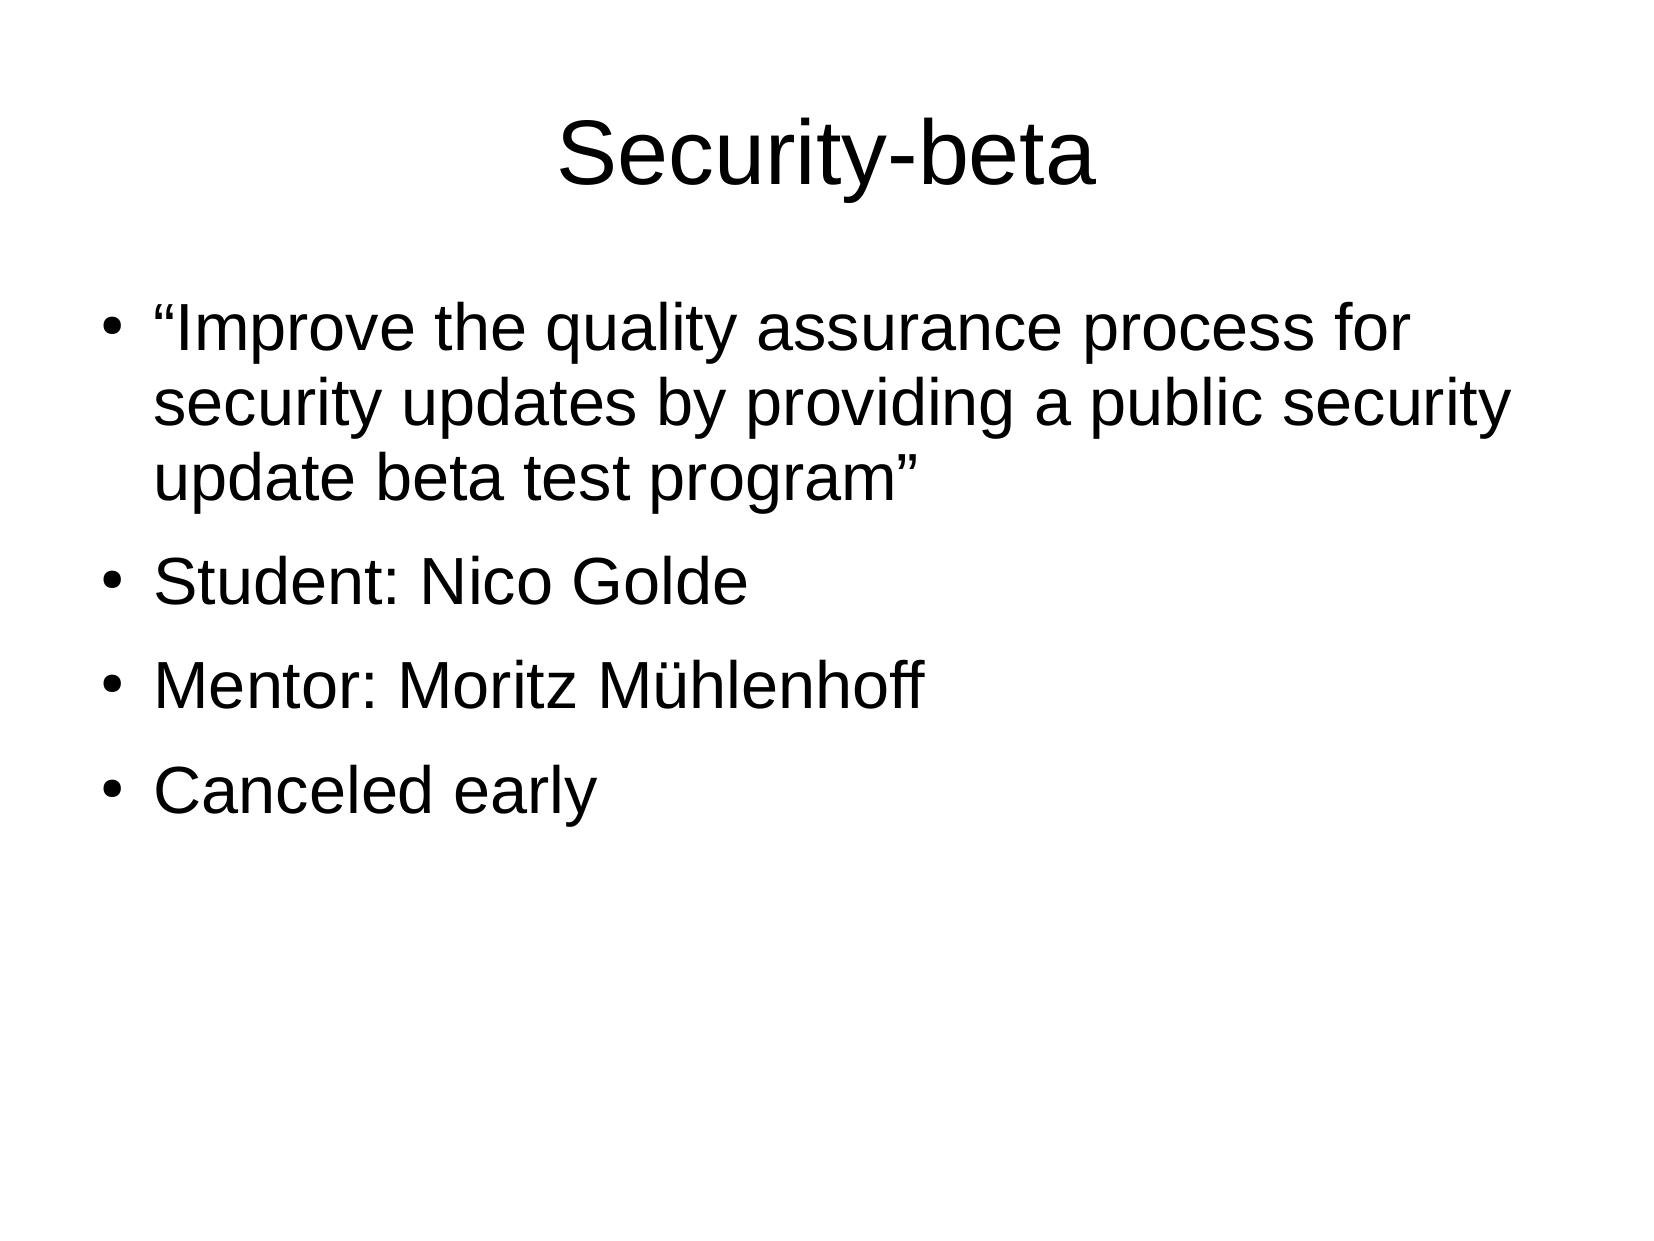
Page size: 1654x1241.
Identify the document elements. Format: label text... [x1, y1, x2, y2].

list “Improve the quality assurance process for security updates by providing a public security update beta test program” Student: Nico Golde Mentor: Moritz Mühlenhoff Canceled early [82, 290, 1571, 1109]
title Security-beta [82, 49, 1571, 257]
